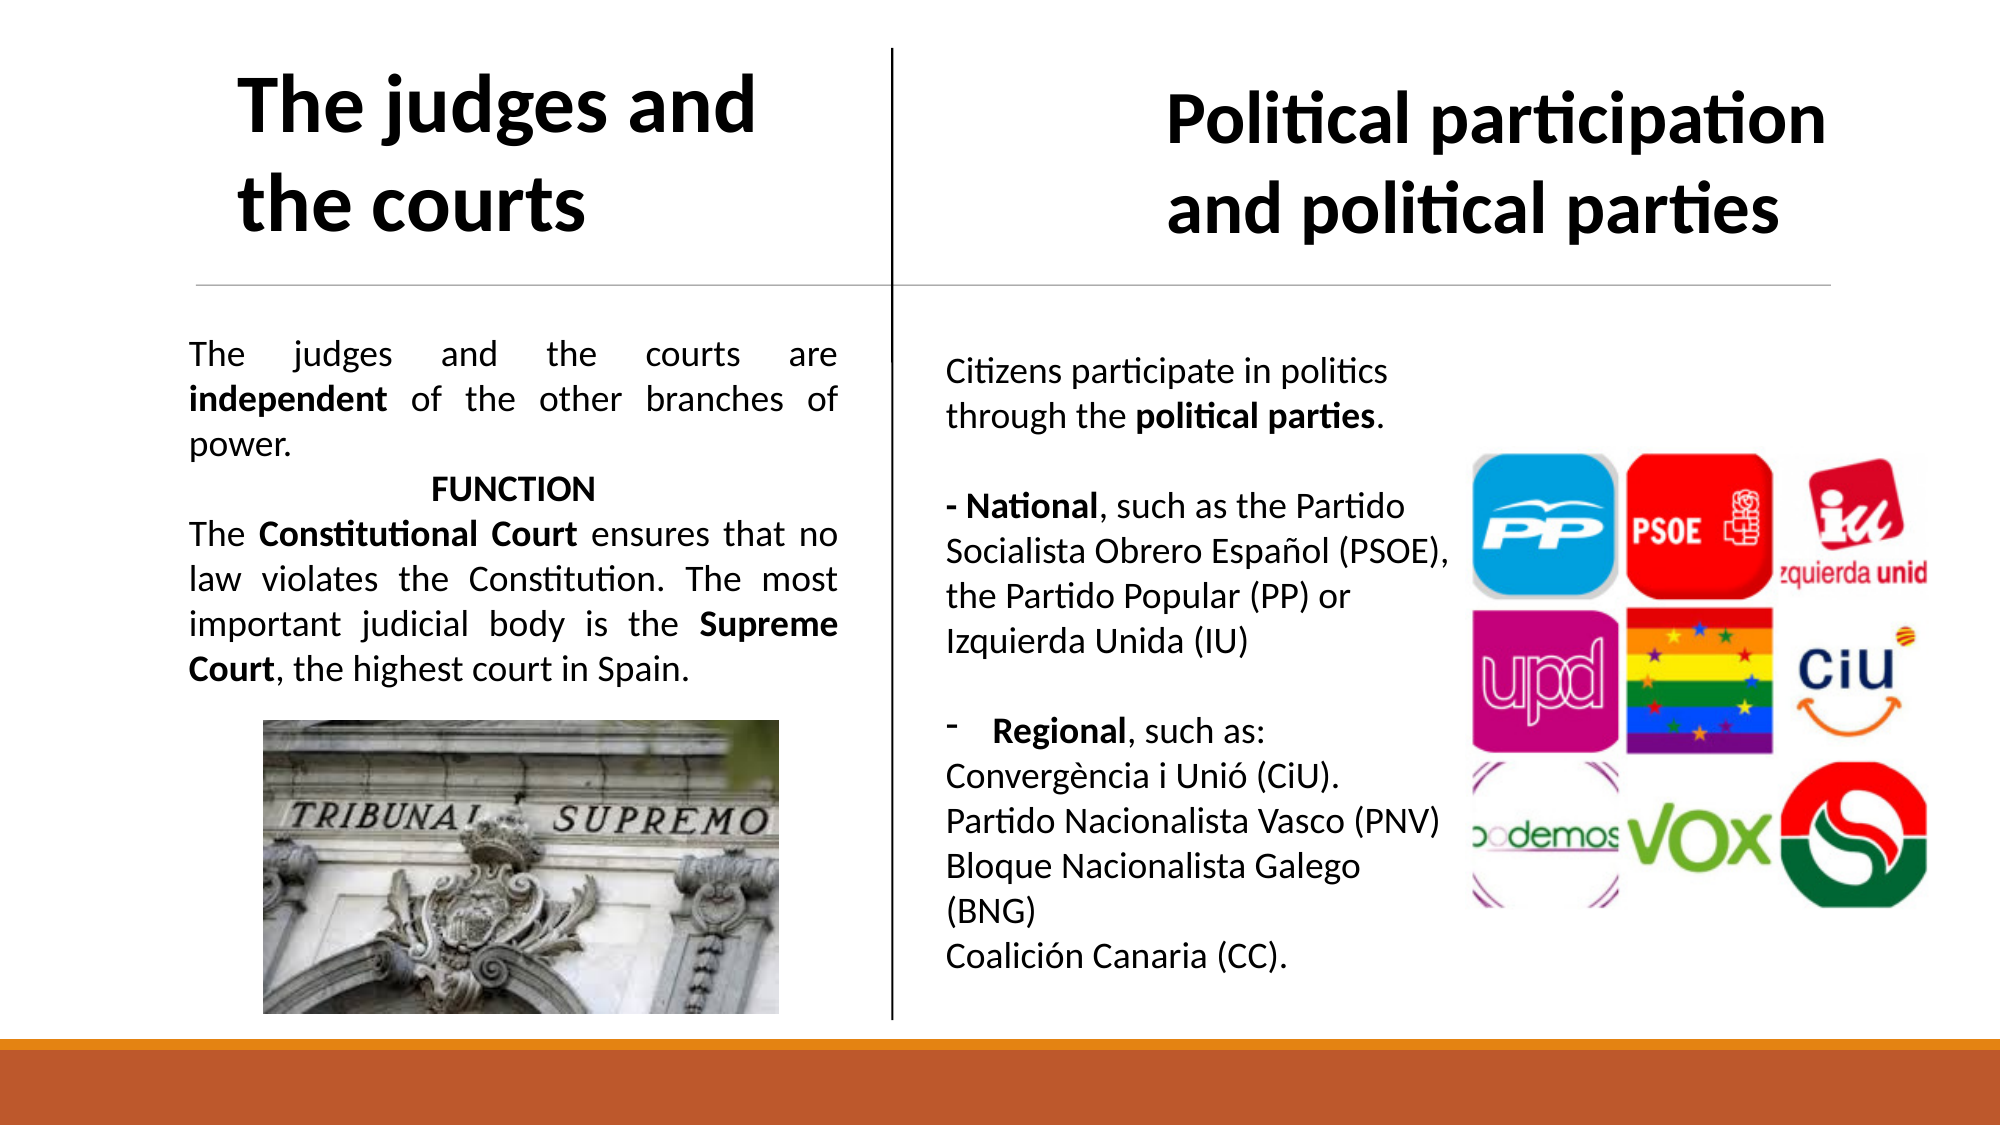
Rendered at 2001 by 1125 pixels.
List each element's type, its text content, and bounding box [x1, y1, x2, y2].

text_box Citizens participate in politics through the political parties. - National, such as the Partido Socialista Obrero Español (PSOE), the Partido Popular (PP) or Izquierda Unida (IU) Regional, such as: Convergència i Unió (CiU). Partido Nacionalista Vasco (PNV) Bloque Nacionalista Galego (BNG) Coalición Canaria (CC). [931, 338, 1465, 984]
picture [1465, 446, 1935, 916]
text_box The judges and the courts [222, 41, 893, 257]
text_box The judges and the courts are independent of the other branches of power. FUNCTION The Constitutional Court ensures that no law violates the Constitution. The most important judicial body is the Supreme Court, the highest court in Spain. [174, 321, 854, 742]
picture [263, 720, 779, 1014]
text_box Political participation and political parties [1151, 61, 1935, 257]
